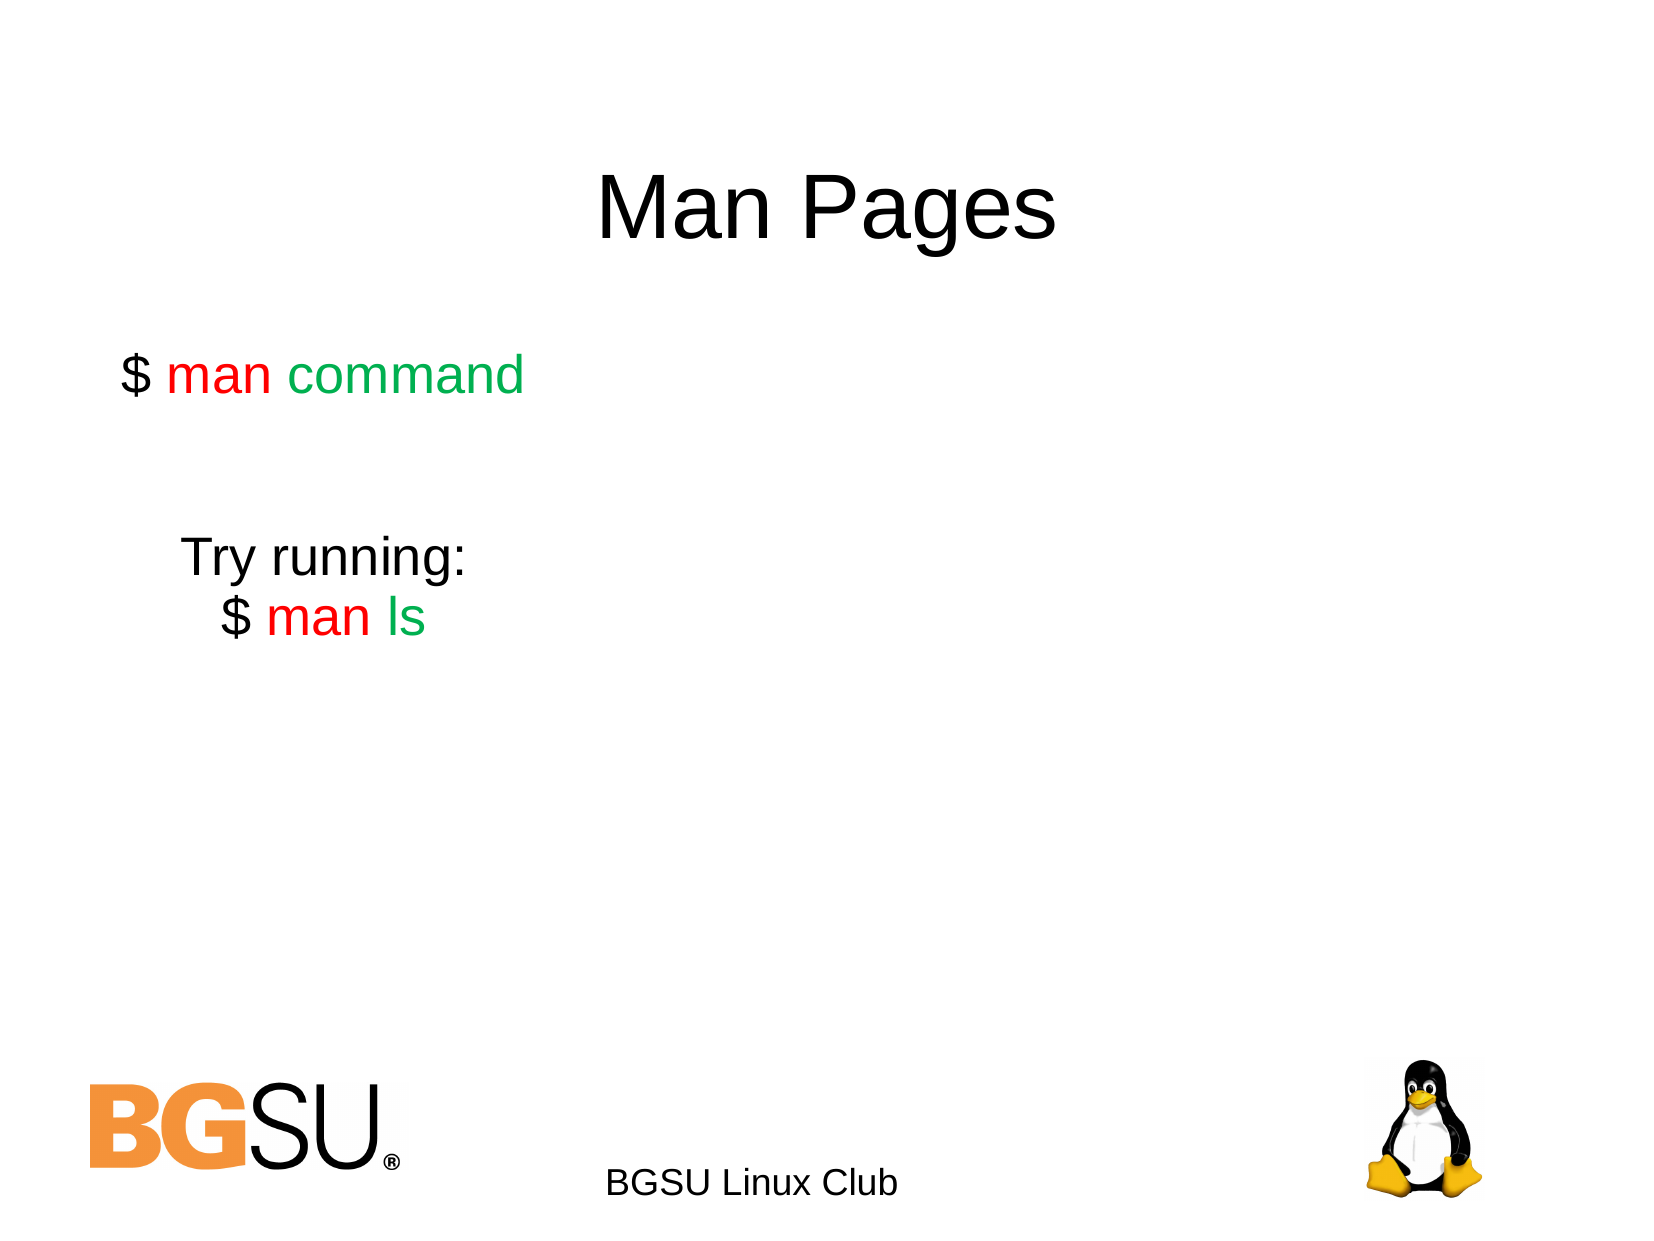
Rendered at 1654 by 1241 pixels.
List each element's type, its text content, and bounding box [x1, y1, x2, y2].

text_box $ man command Try running: $ man ls [121, 344, 1534, 1127]
picture [1364, 1057, 1485, 1201]
title Man Pages [121, 102, 1534, 311]
picture [90, 1082, 409, 1170]
text_box BGSU Linux Club [590, 1154, 1115, 1241]
